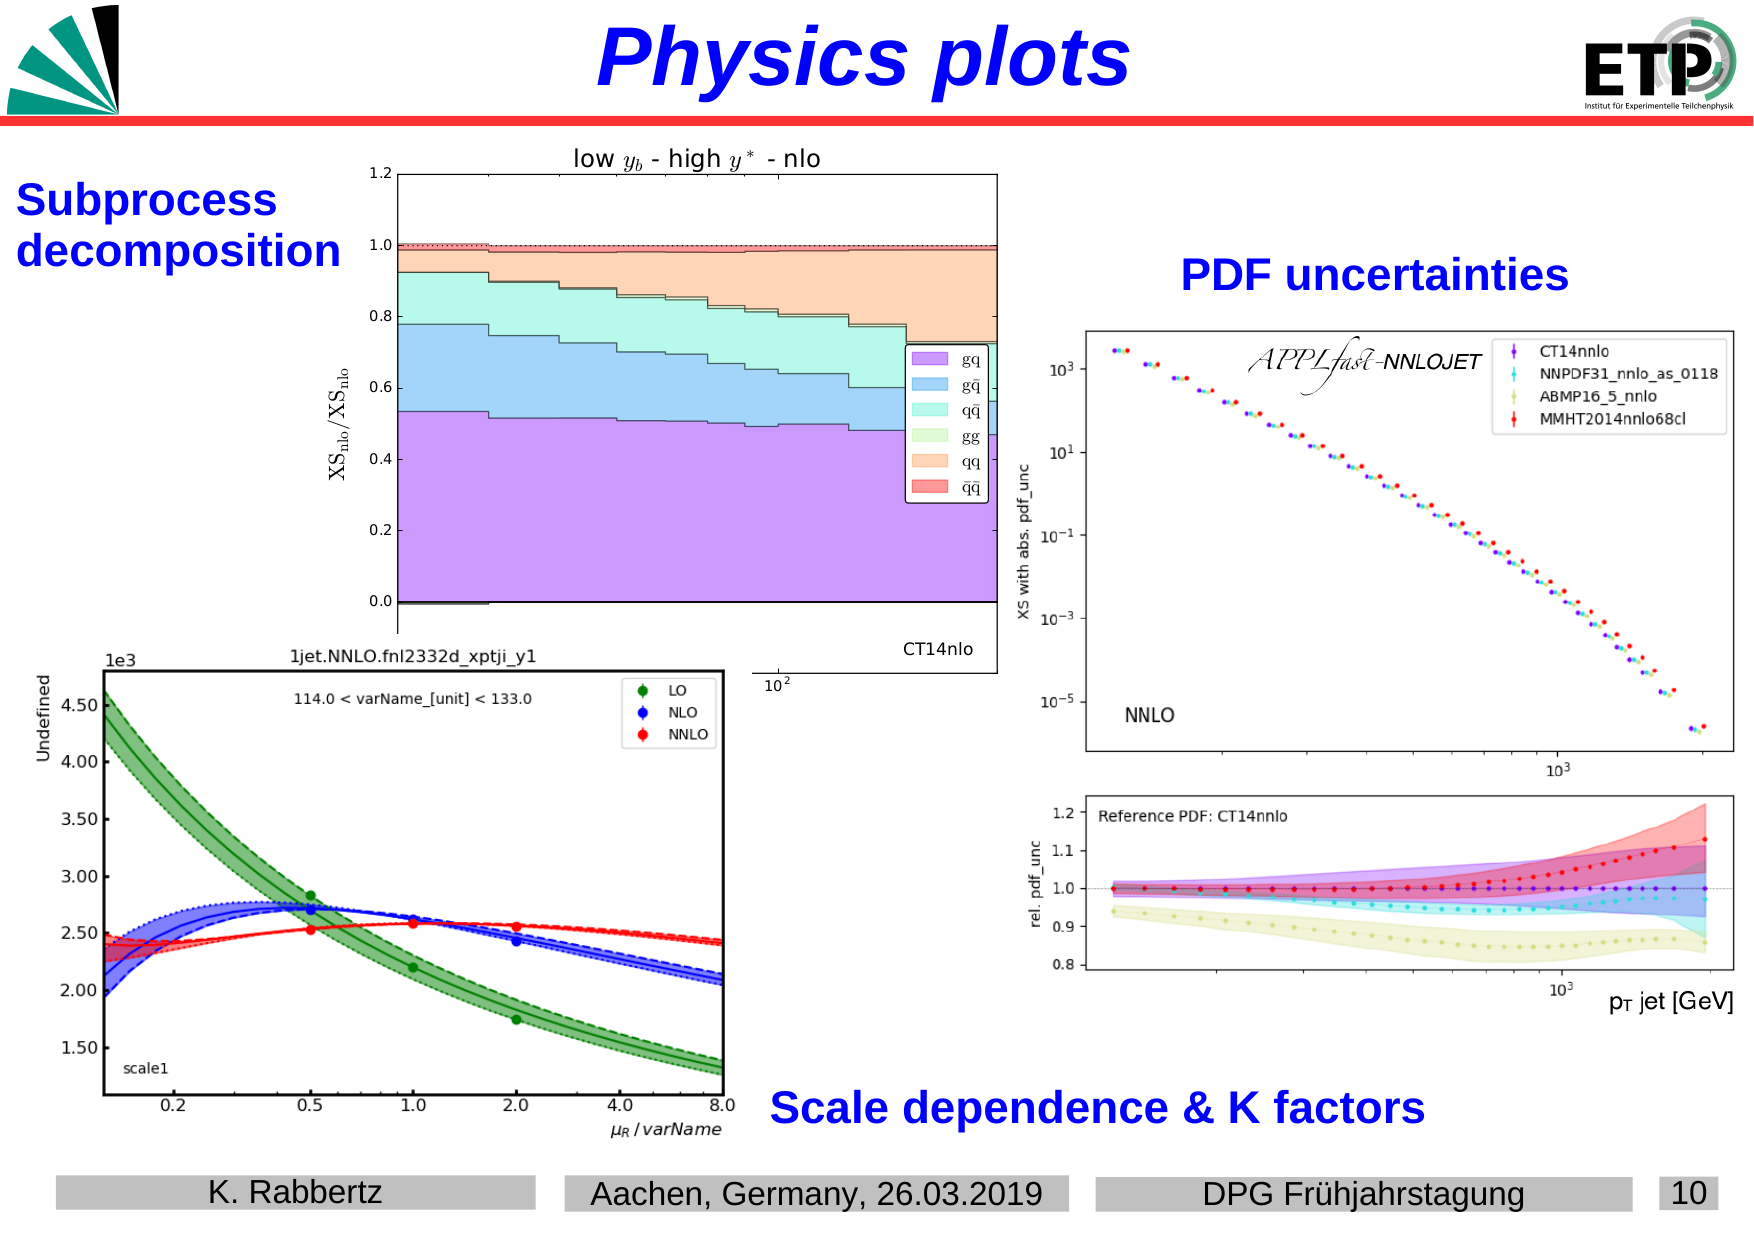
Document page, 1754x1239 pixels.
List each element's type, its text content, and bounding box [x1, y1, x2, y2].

picture [7, 5, 119, 116]
text_box PDF uncertainties [1168, 243, 1583, 307]
title Physics plots [123, 0, 1606, 114]
text_box Scale dependence & K factors [757, 1076, 1439, 1140]
text_box Subprocess decomposition [4, 167, 354, 283]
picture [1606, 9, 1744, 113]
picture [21, 139, 1745, 1156]
